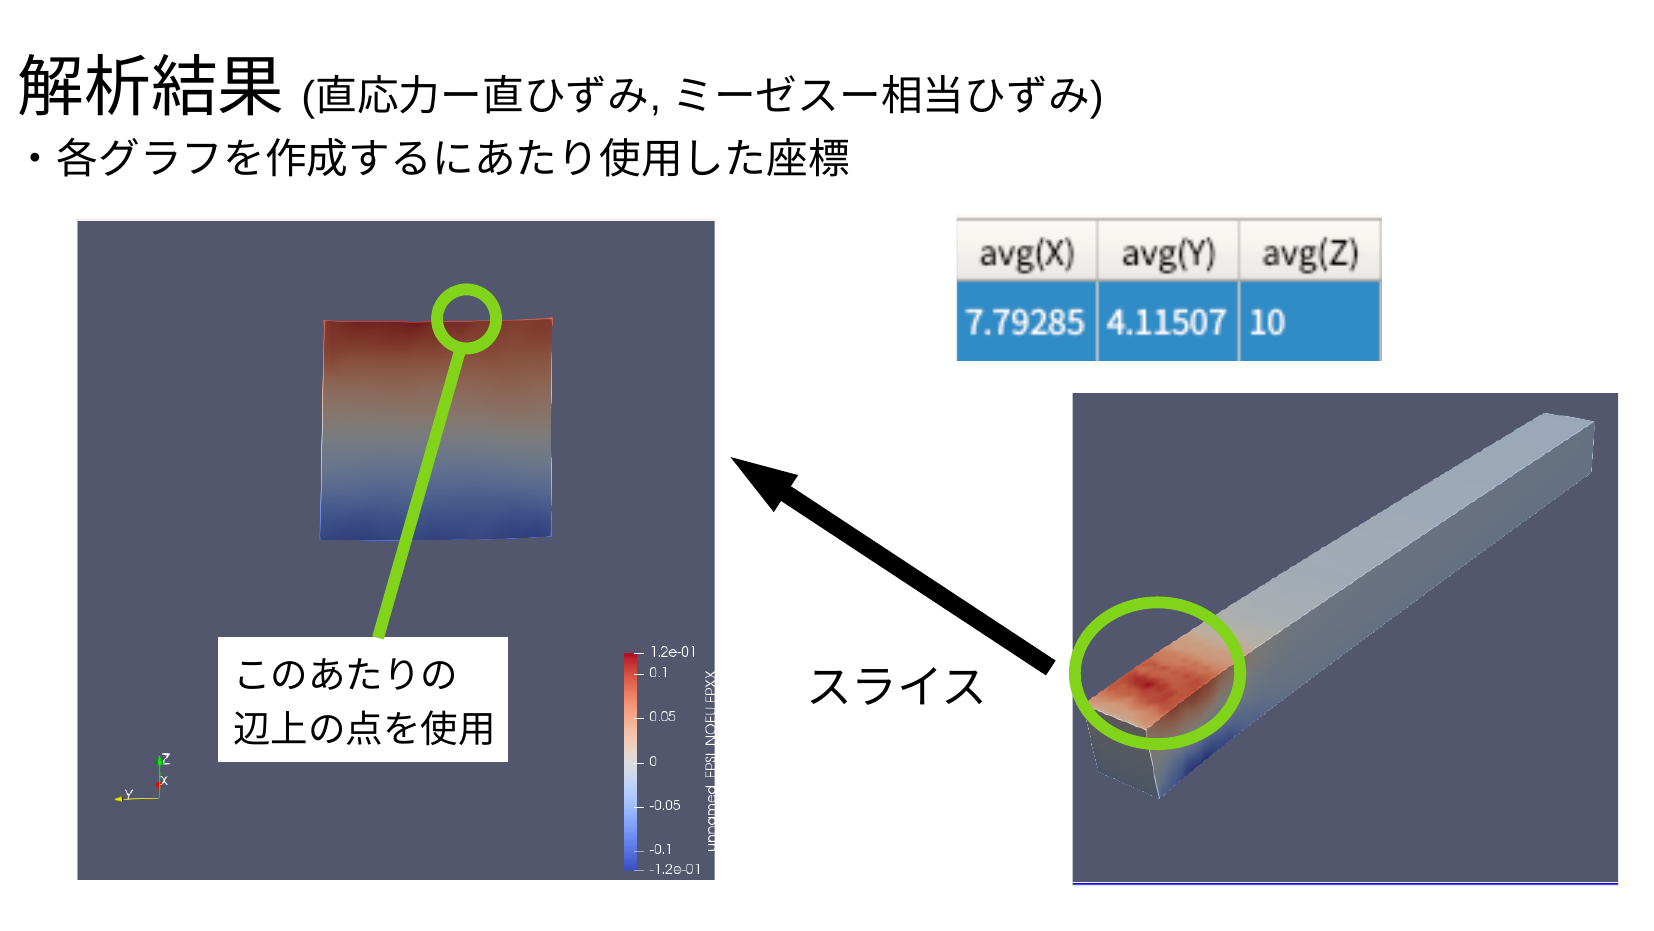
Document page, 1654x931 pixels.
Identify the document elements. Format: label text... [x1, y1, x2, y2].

picture [1081, 609, 1234, 738]
picture [76, 351, 715, 880]
title 解析結果 (直応力ー直ひずみ, ミーゼスー相当ひずみ) [17, 0, 1418, 187]
picture [956, 214, 1382, 361]
picture [1072, 393, 1619, 886]
text_box スライス [791, 643, 1040, 768]
text_box ・各グラフを作成するにあたり使用した座標 [443, 296, 490, 342]
text_box このあたりの 辺上の点を使用 [218, 637, 520, 762]
text_box ・各グラフを作成するにあたり使用した座標 [0, 118, 1123, 351]
